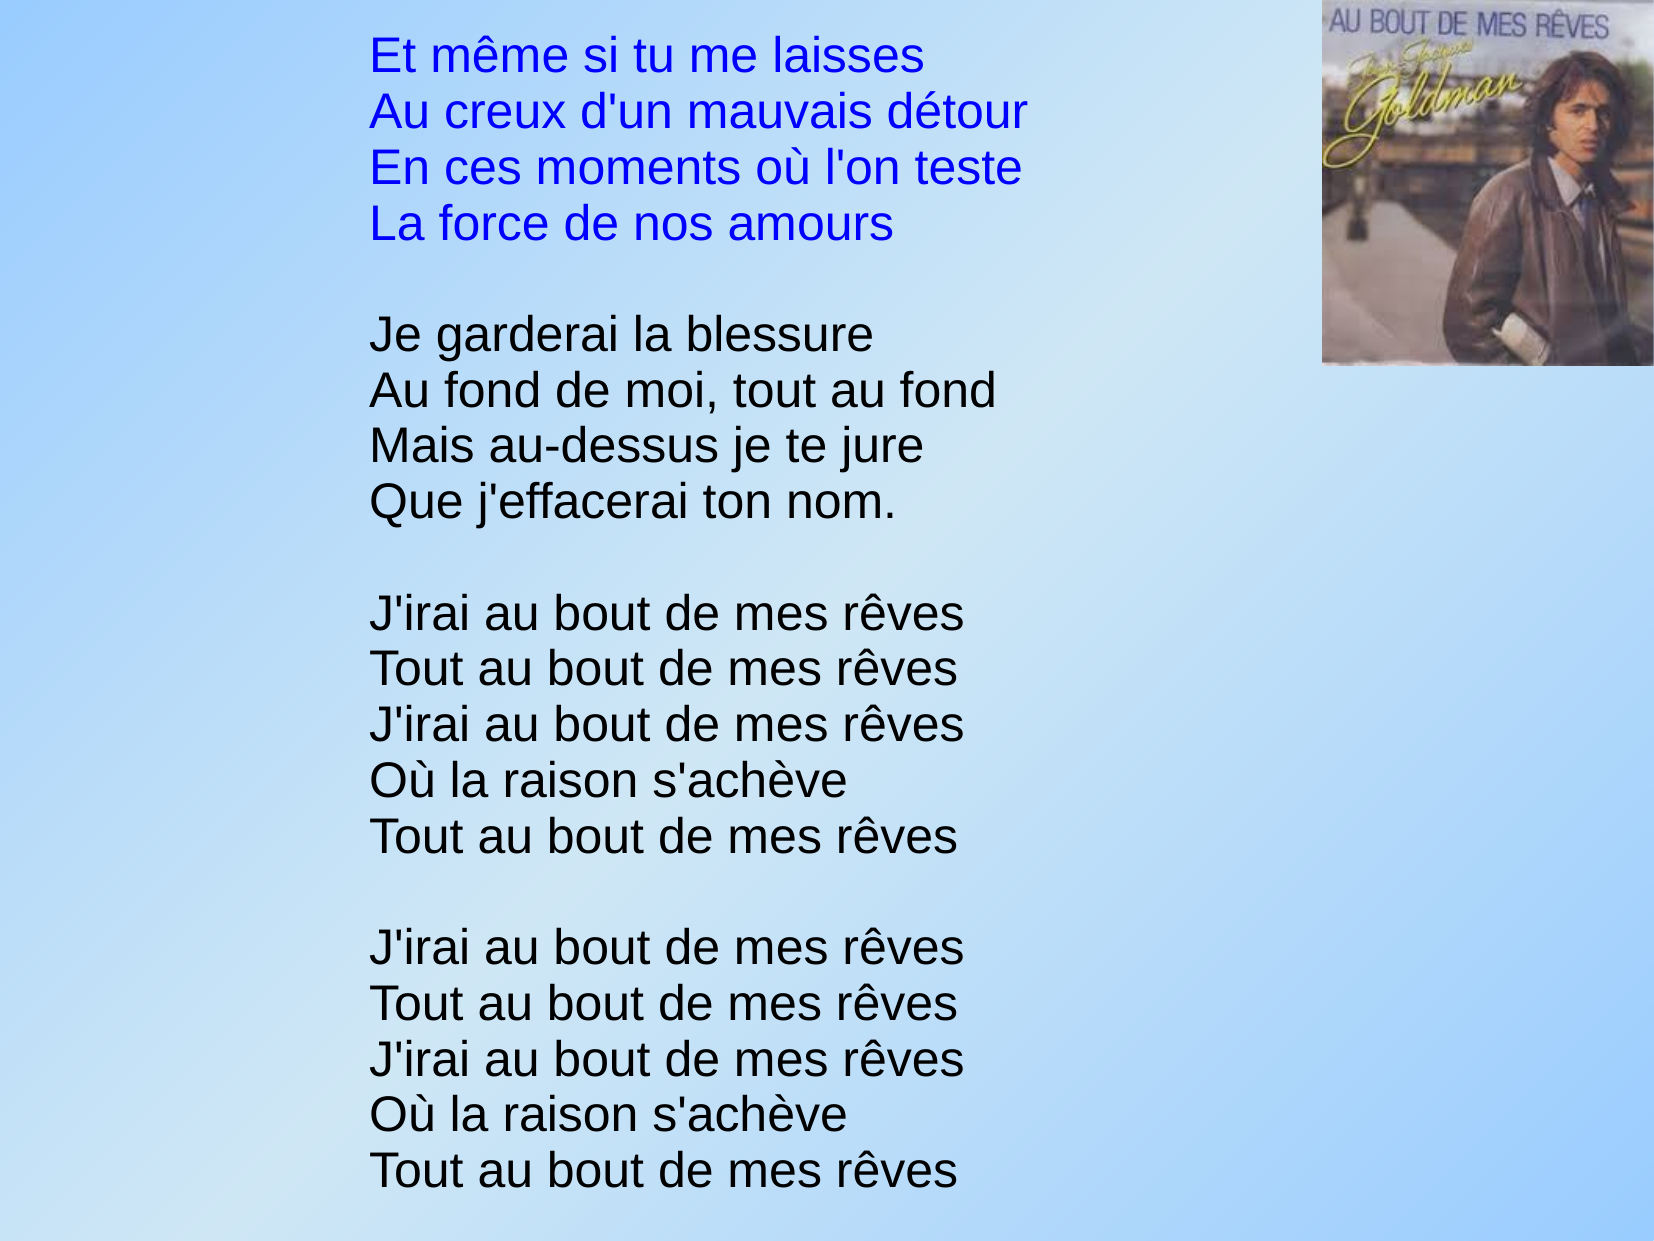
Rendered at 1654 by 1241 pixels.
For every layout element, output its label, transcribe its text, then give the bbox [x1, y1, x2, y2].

picture [1322, 0, 1654, 366]
text_box Et même si tu me laisses Au creux d'un mauvais détour En ces moments où l'on teste La force de nos amours Je garderai la blessure Au fond de moi, tout au fond Mais au-dessus je te jure Que j'effacerai ton nom. J'irai au bout de mes rêves Tout au bout de mes rêves J'irai au bout de mes rêves Où la raison s'achève Tout au bout de mes rêves J'irai au bout de mes rêves Tout au bout de mes rêves J'irai au bout de mes rêves Où la raison s'achève Tout au bout de mes rêves [354, 20, 1619, 1241]
